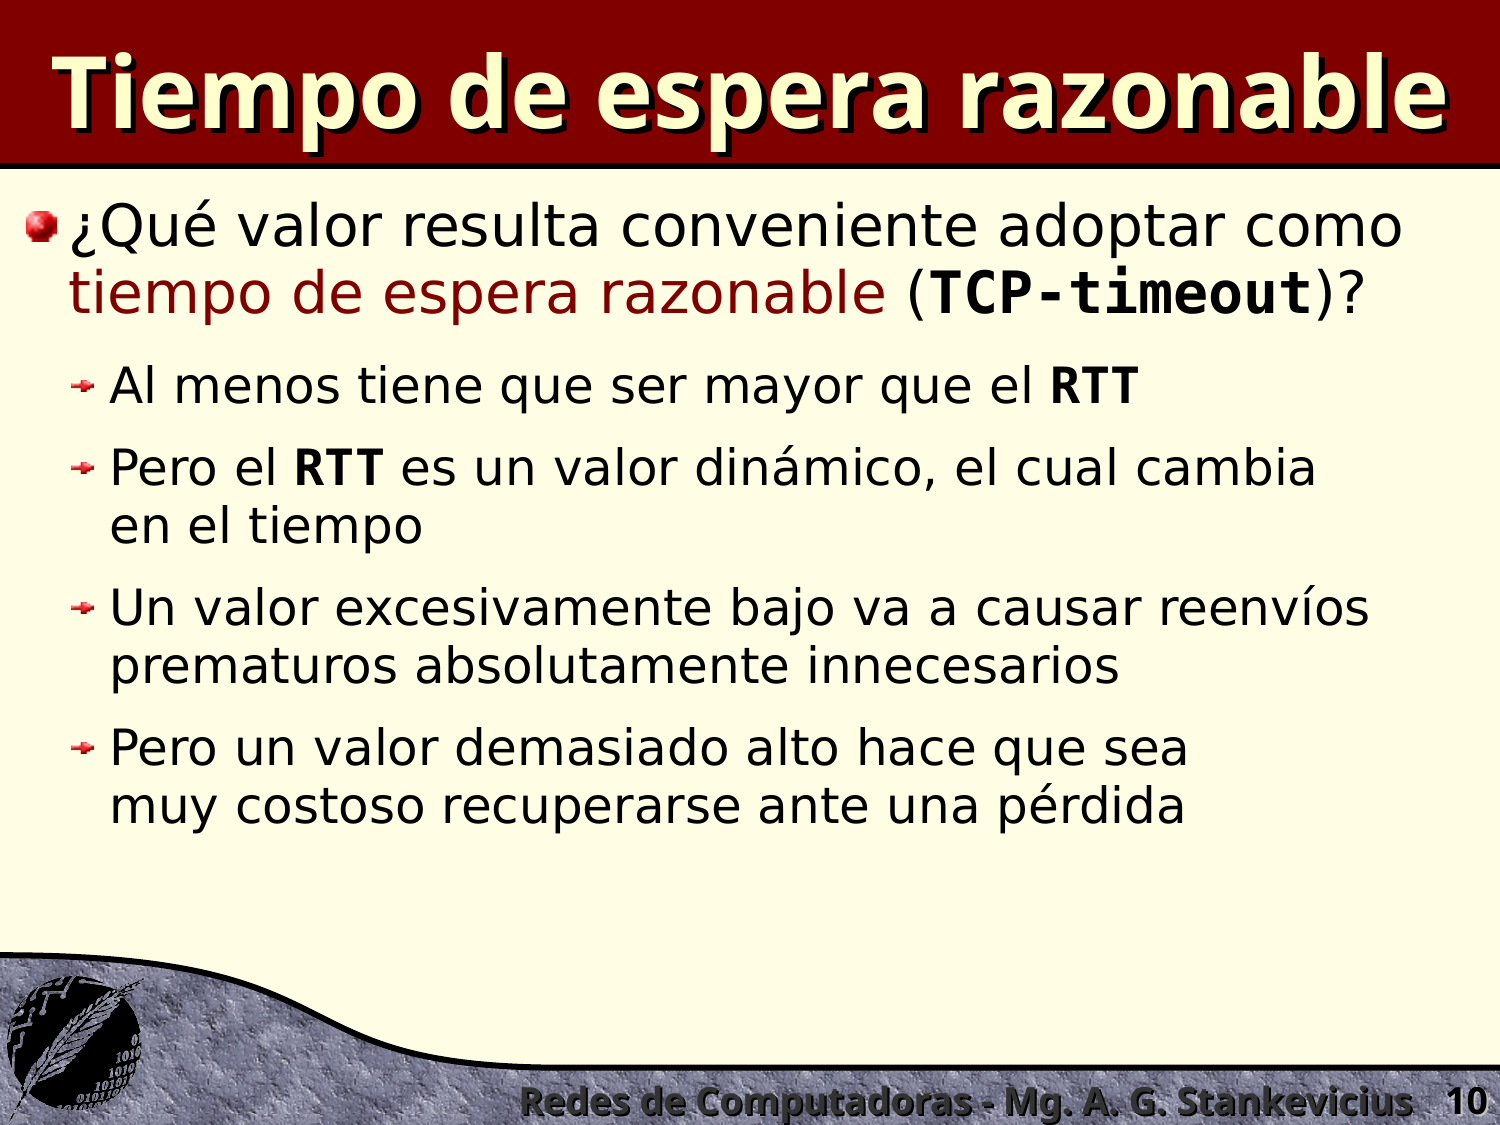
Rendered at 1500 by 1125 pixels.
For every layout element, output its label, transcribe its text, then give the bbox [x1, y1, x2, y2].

list ¿Qué valor resulta conveniente adoptar como tiempo de espera razonable (TCP-timeout)? Al menos tiene que ser mayor que el RTT Pero el RTT es un valor dinámico, el cual cambia en el tiempo Un valor excesivamente bajo va a causar reenvíos prematuros absolutamente innecesarios Pero un valor demasiado alto hace que sea muy costoso recuperarse ante una pérdida [11, 192, 1486, 921]
picture [1047, 1100, 1054, 1110]
picture [790, 1100, 795, 1110]
title Tiempo de espera razonable [15, 5, 1485, 160]
picture [0, 959, 1500, 1125]
